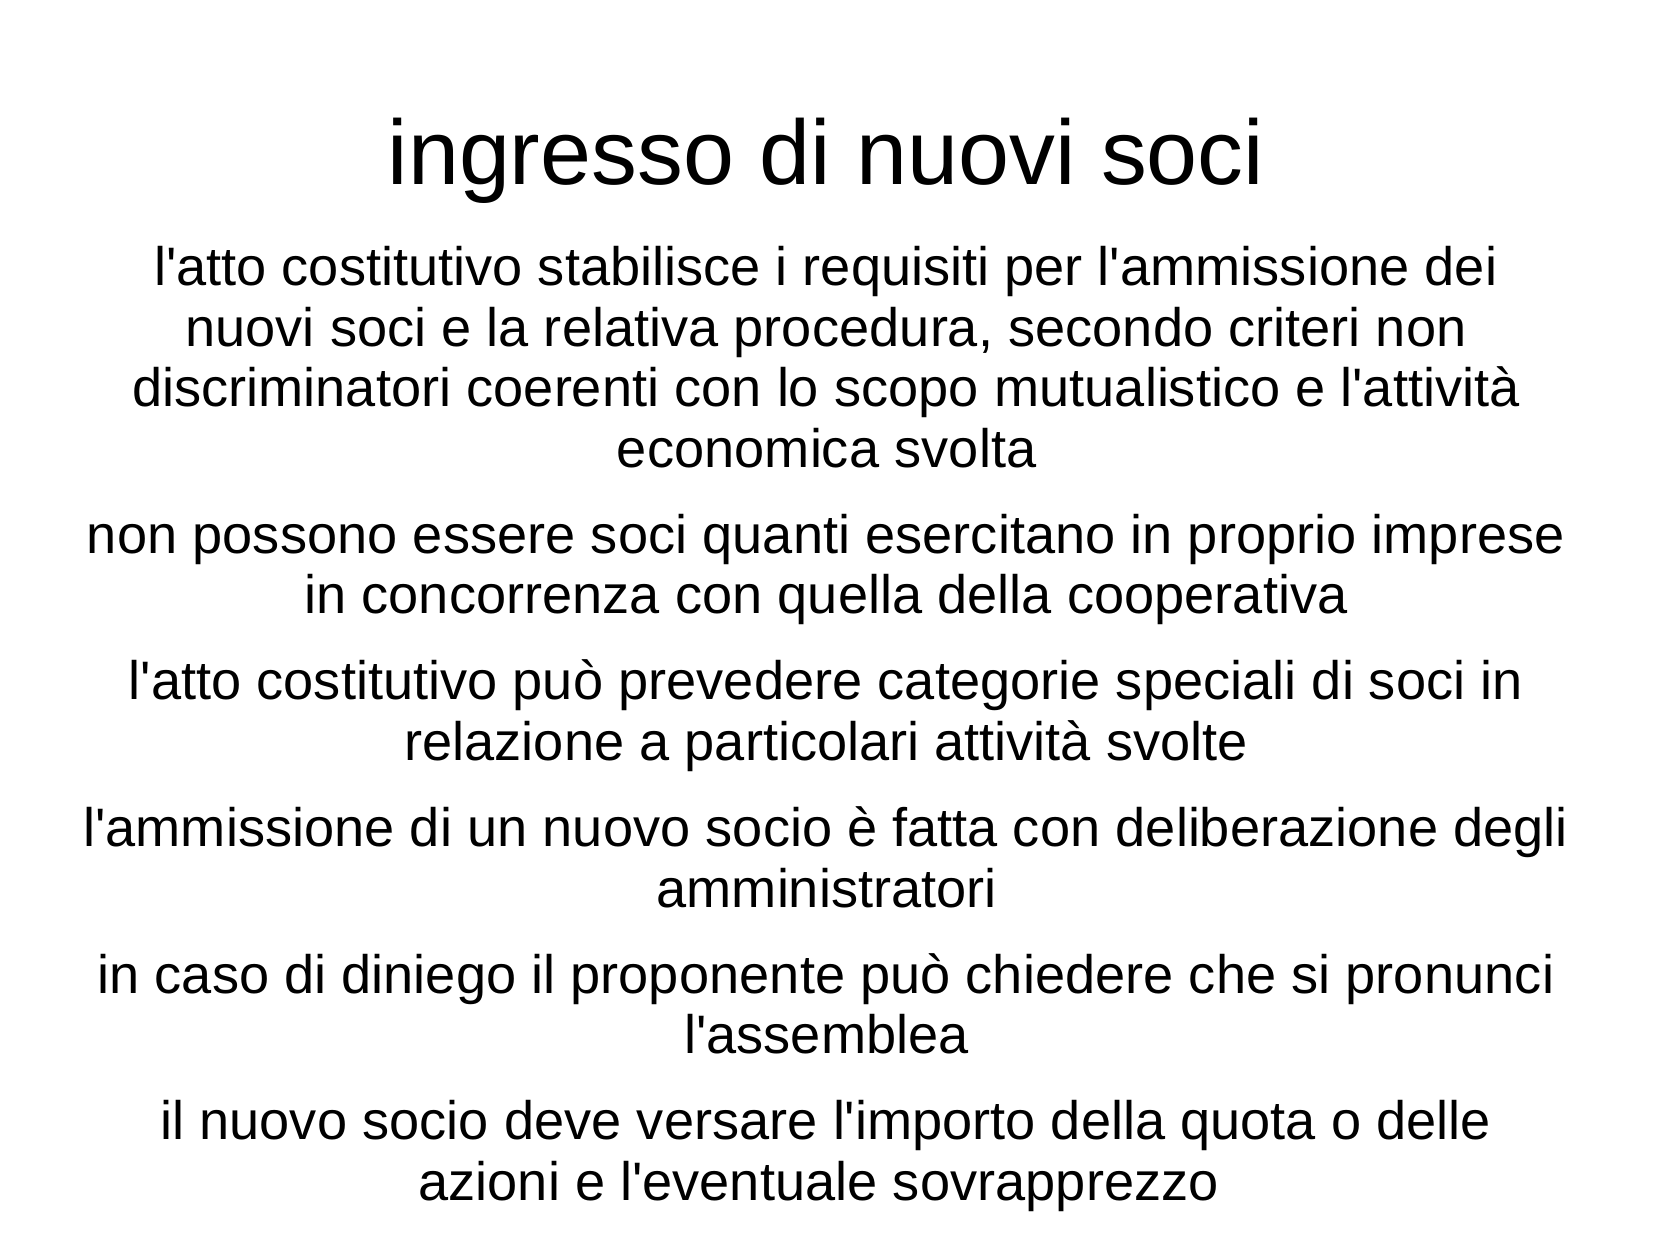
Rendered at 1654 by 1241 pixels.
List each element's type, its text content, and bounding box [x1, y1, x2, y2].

title ingresso di nuovi soci [82, 56, 1571, 236]
subtitle l'atto costitutivo stabilisce i requisiti per l'ammissione dei nuovi soci e la relativa procedura, secondo criteri non discriminatori coerenti con lo scopo mutualistico e l'attività economica svolta non possono essere soci quanti esercitano in proprio imprese in concorrenza con quella della cooperativa l'atto costitutivo può prevedere categorie speciali di soci in relazione a particolari attività svolte l'ammissione di un nuovo socio è fatta con deliberazione degli amministratori in caso di diniego il proponente può chiedere che si pronunci l'assemblea il nuovo socio deve versare l'importo della quota o delle azioni e l'eventuale sovrapprezzo [82, 236, 1571, 1213]
